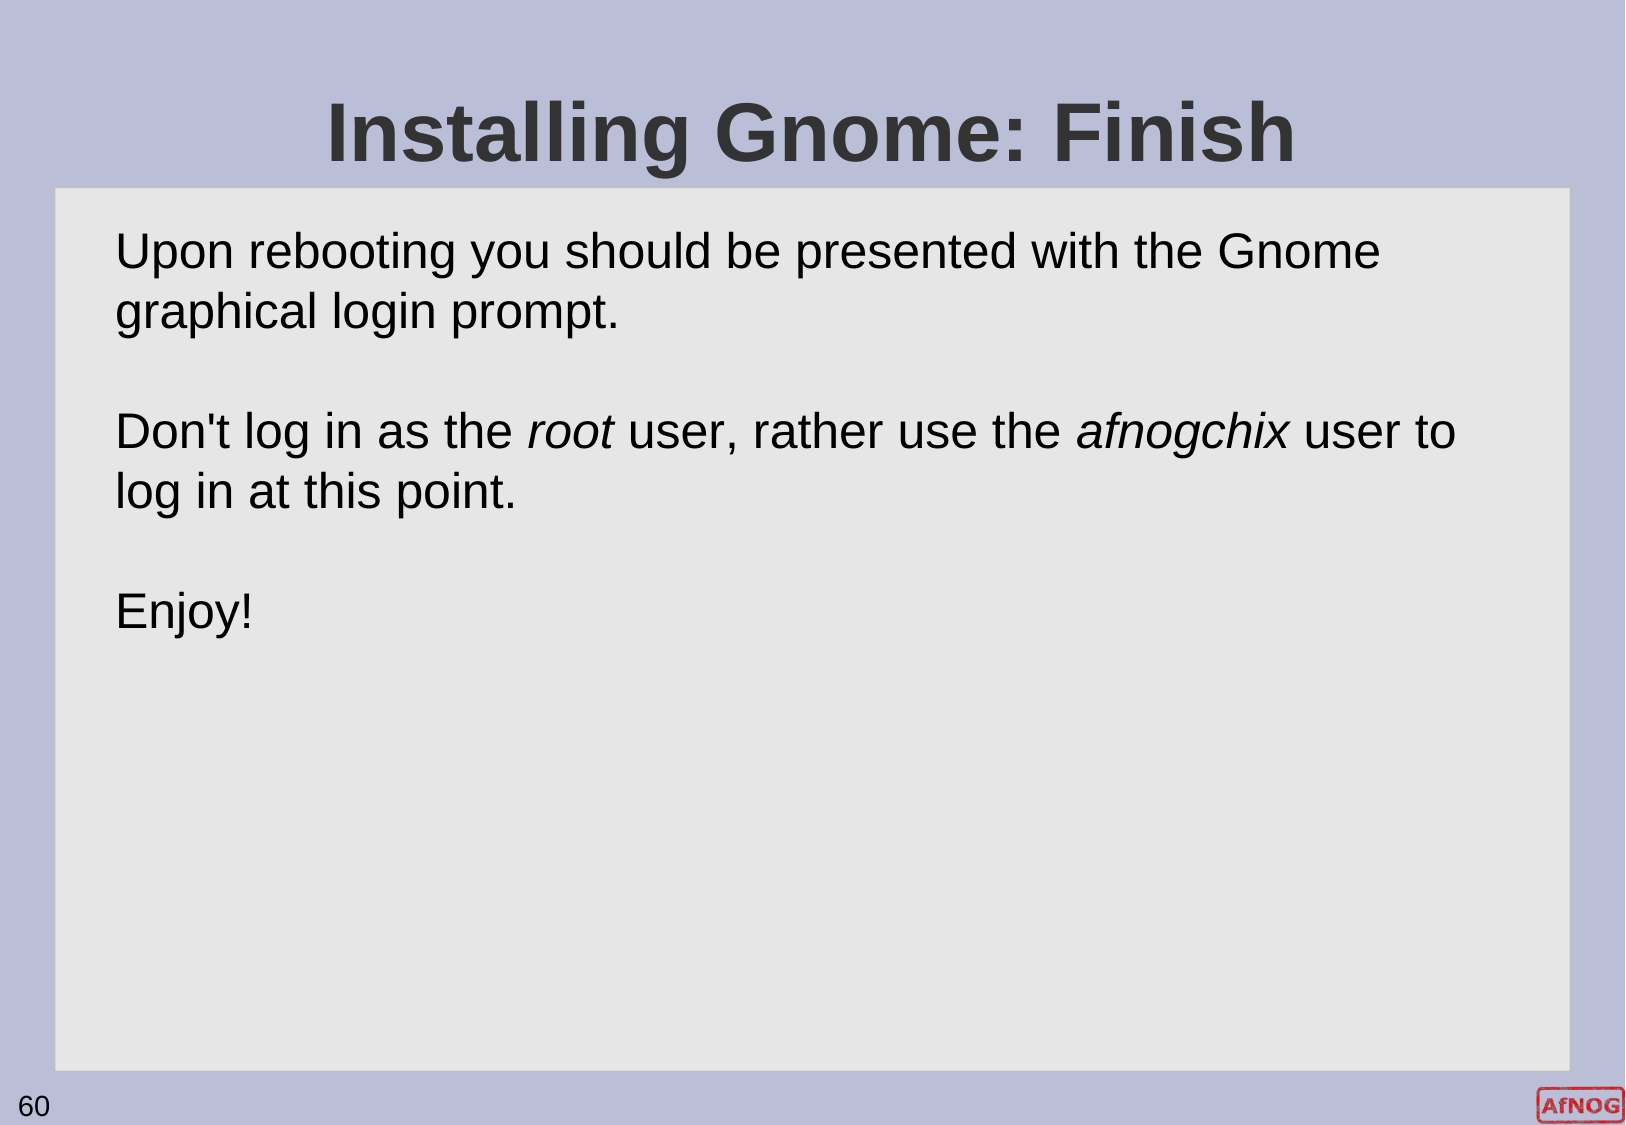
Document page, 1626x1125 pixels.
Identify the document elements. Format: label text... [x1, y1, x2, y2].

picture [1535, 1085, 1626, 1125]
text_box Upon rebooting you should be presented with the Gnome graphical login prompt. Don't log in as the root user, rather use the afnogchix user to log in at this point. Enjoy! [100, 206, 1536, 1063]
text_box Installing Gnome: Finish [54, 51, 1571, 207]
